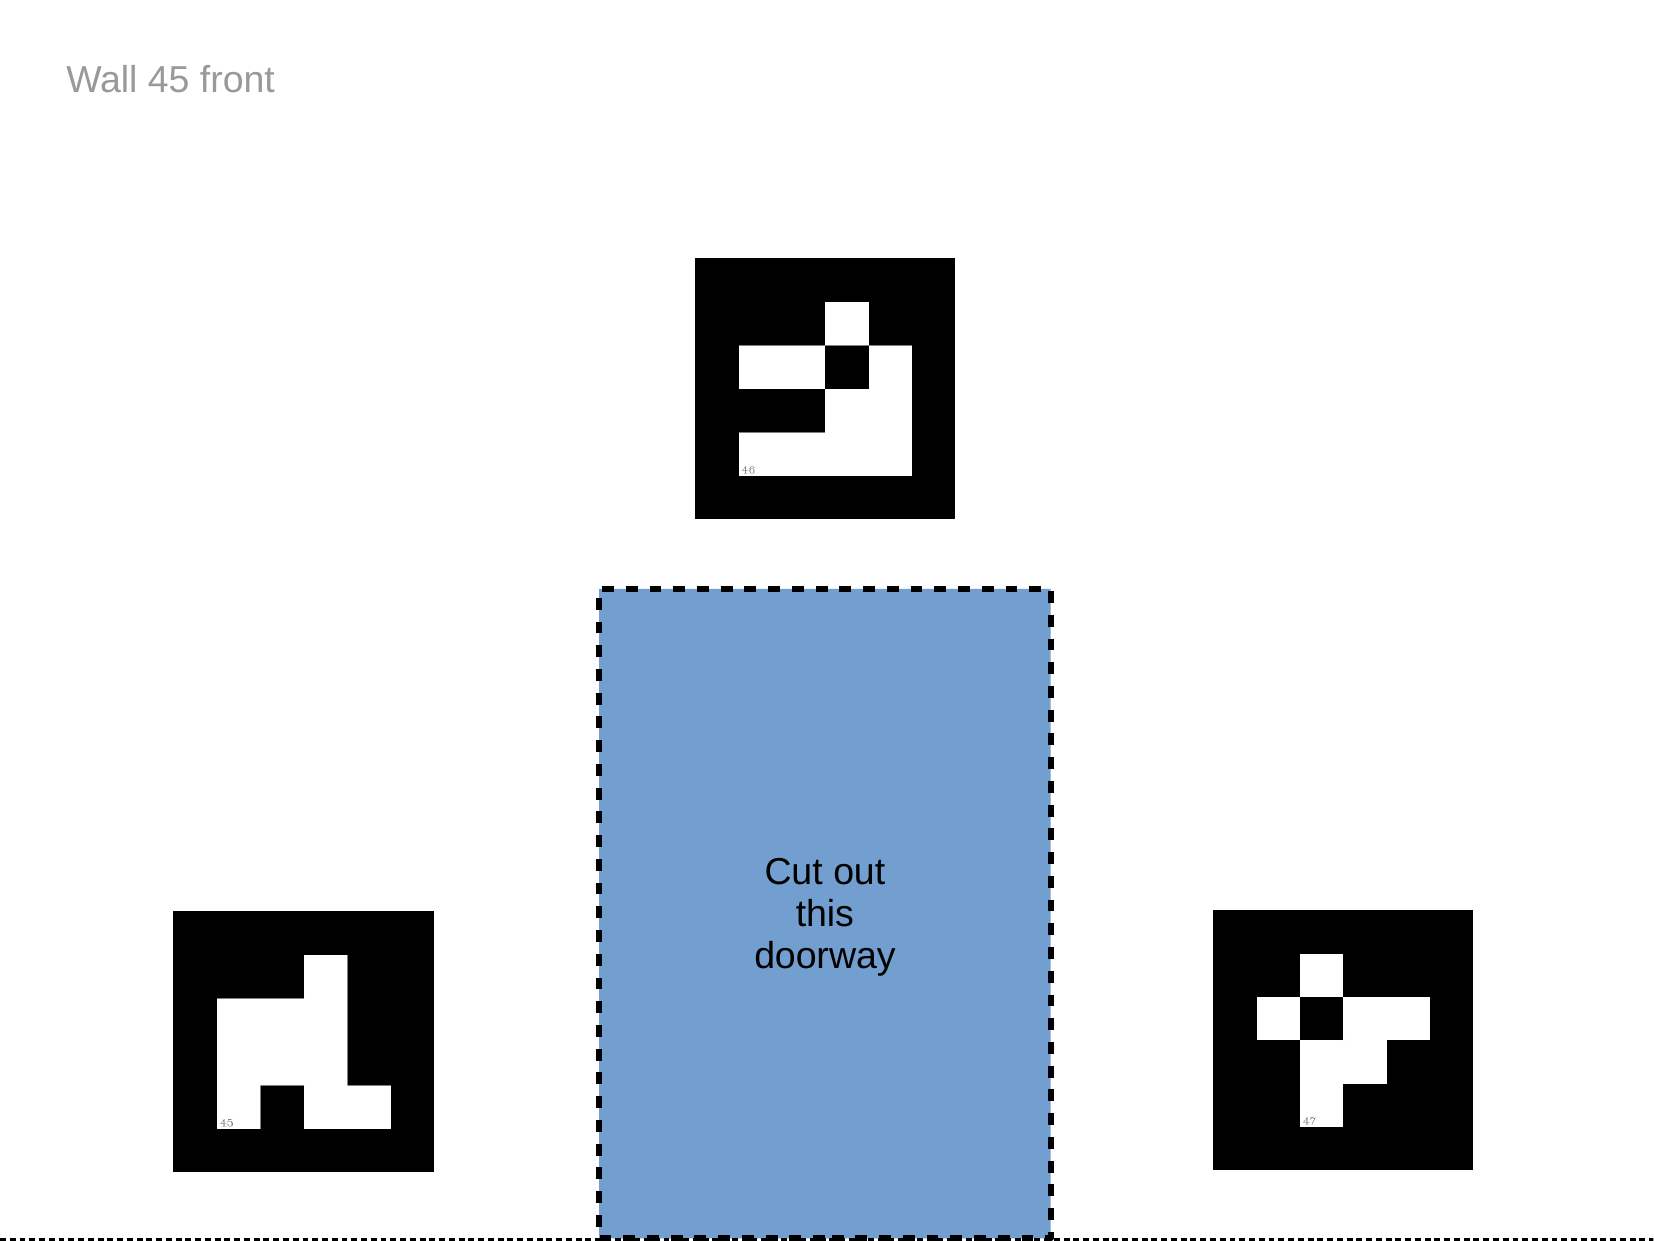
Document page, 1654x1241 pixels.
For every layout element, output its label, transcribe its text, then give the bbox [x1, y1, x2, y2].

text_box Cut out this doorway [599, 588, 1051, 1239]
picture [695, 258, 955, 519]
text_box Wall 45 front [51, 51, 394, 109]
picture [1213, 910, 1473, 1171]
picture [173, 911, 434, 1172]
